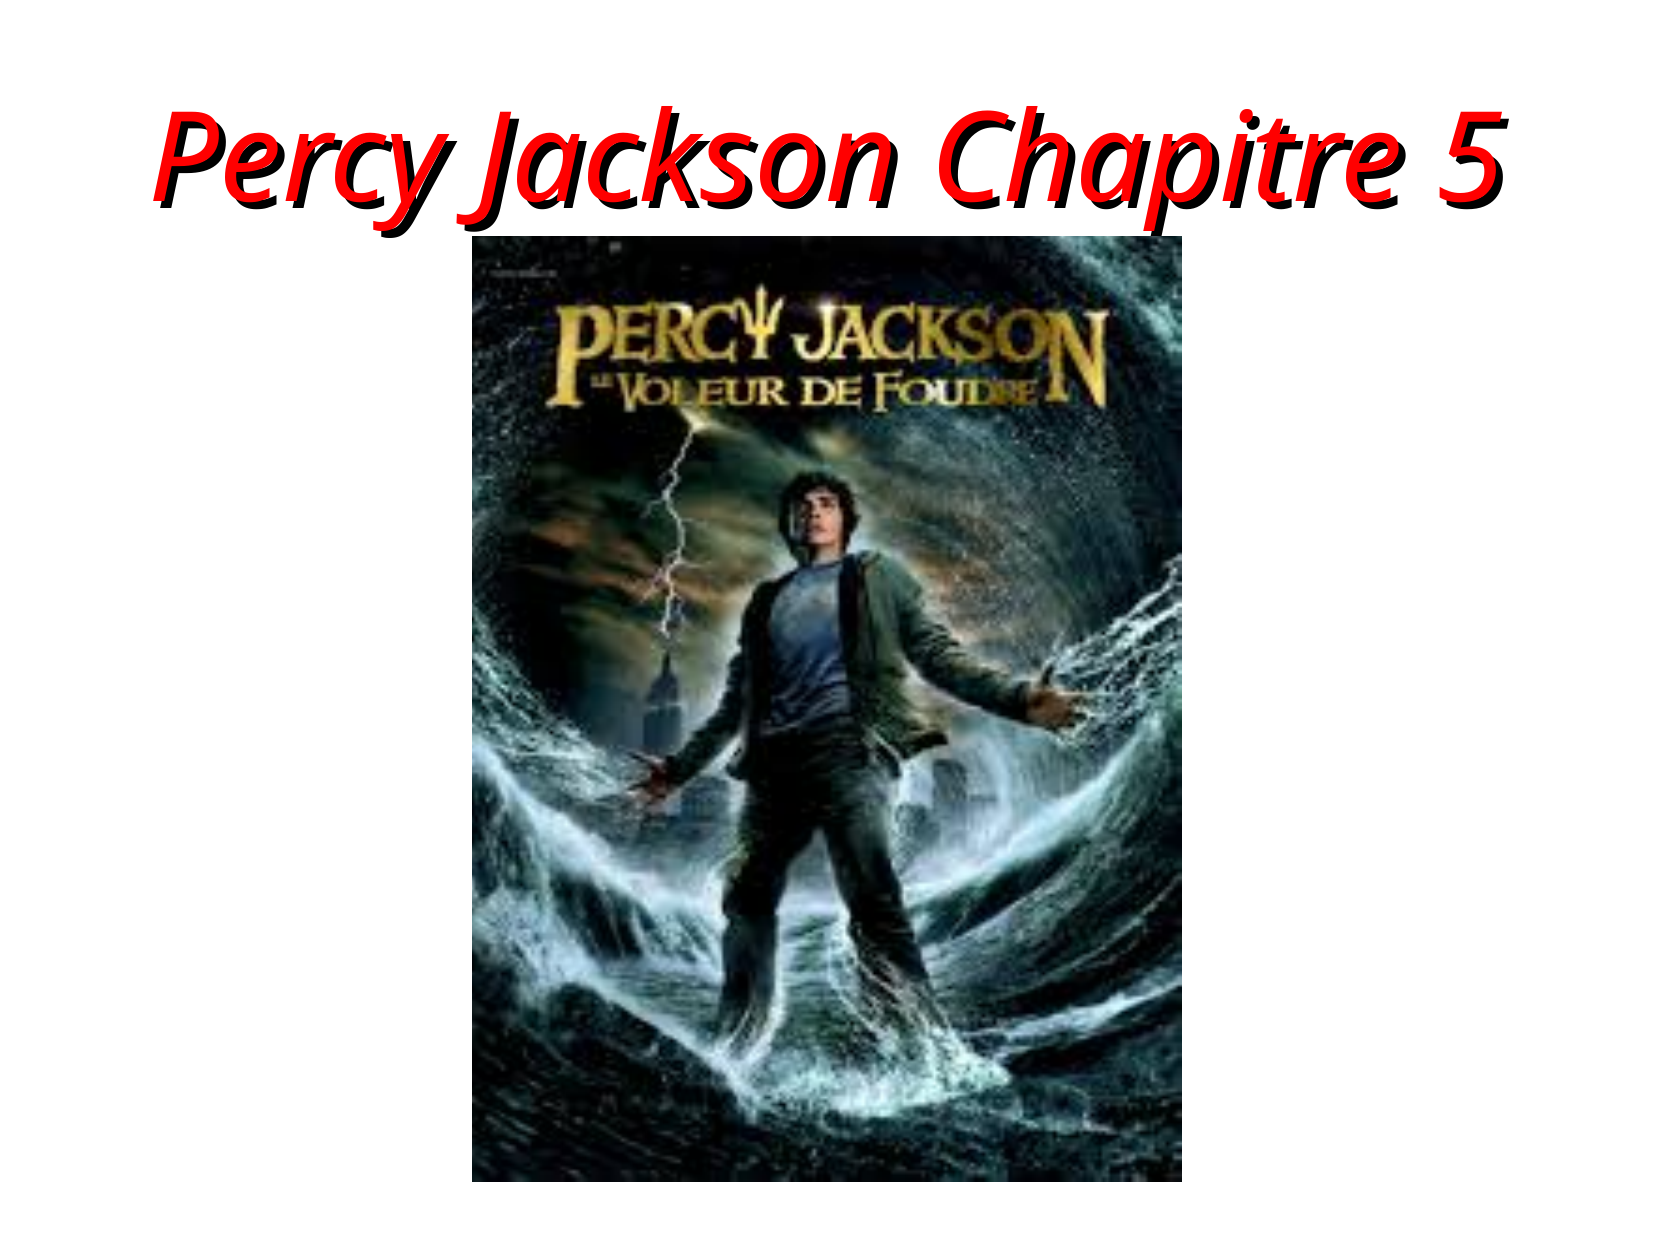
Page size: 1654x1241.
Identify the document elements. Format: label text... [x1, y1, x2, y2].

picture [472, 236, 1182, 1182]
title Percy Jackson Chapitre 5 [82, 56, 1571, 250]
